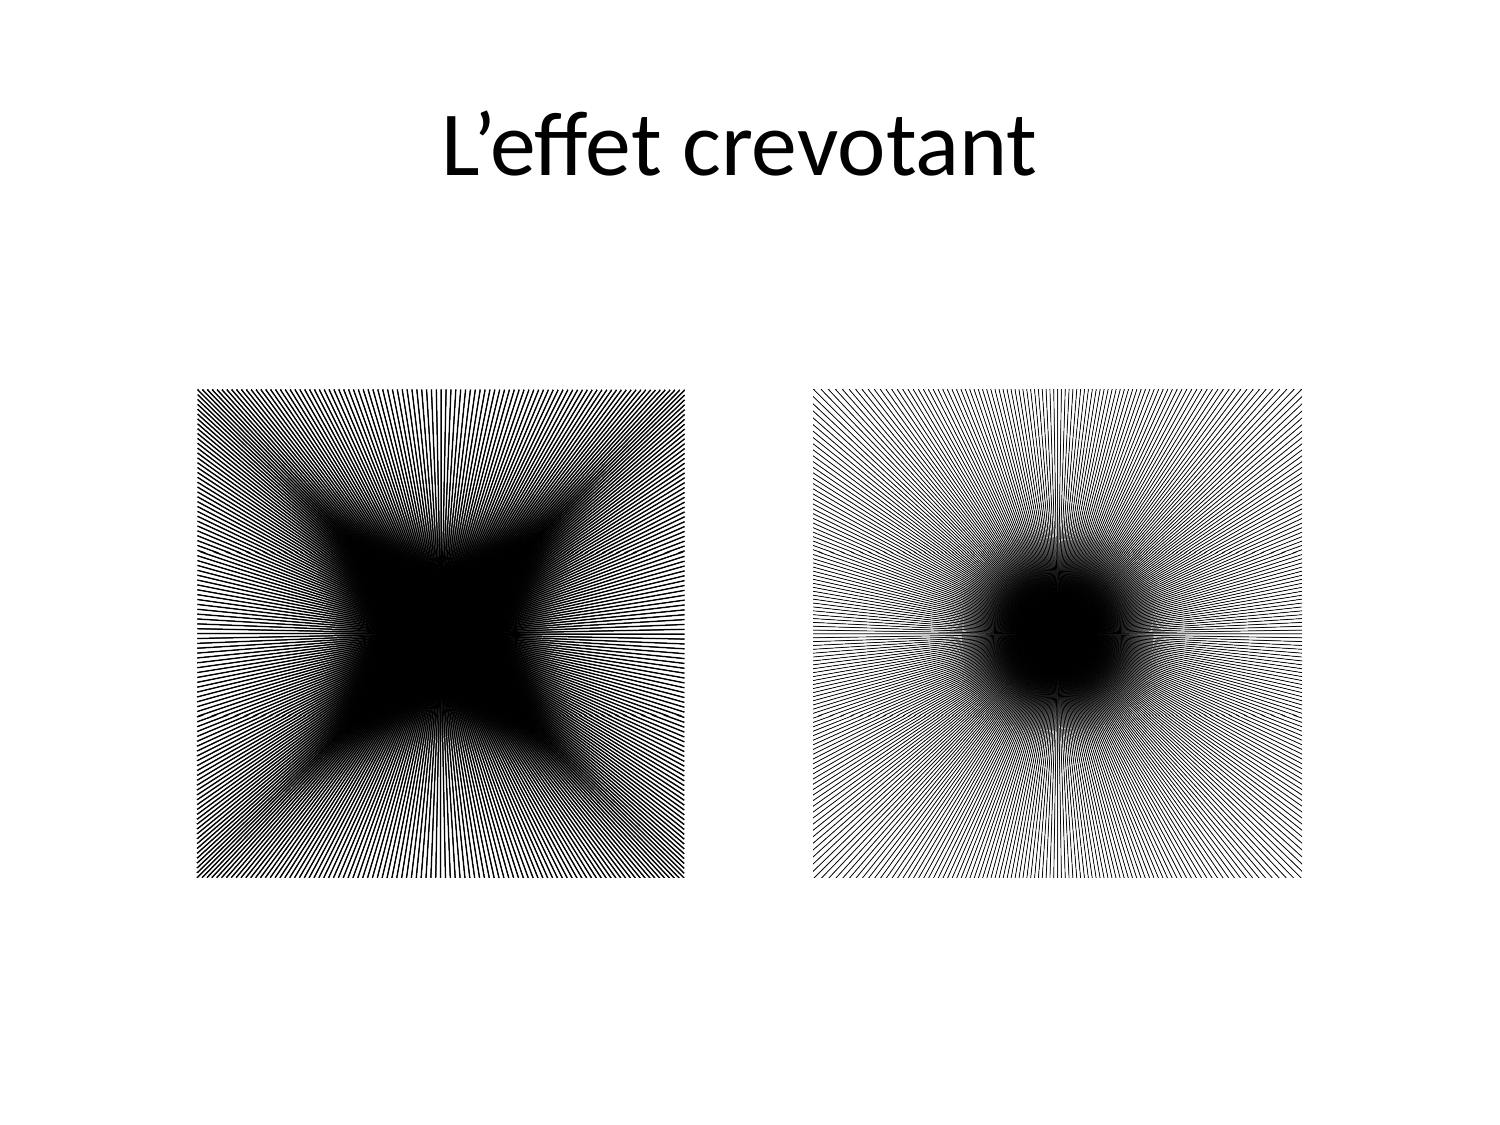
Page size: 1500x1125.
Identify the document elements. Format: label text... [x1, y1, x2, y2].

picture [196, 389, 1304, 878]
title L’effet crevotant [75, 45, 1426, 233]
